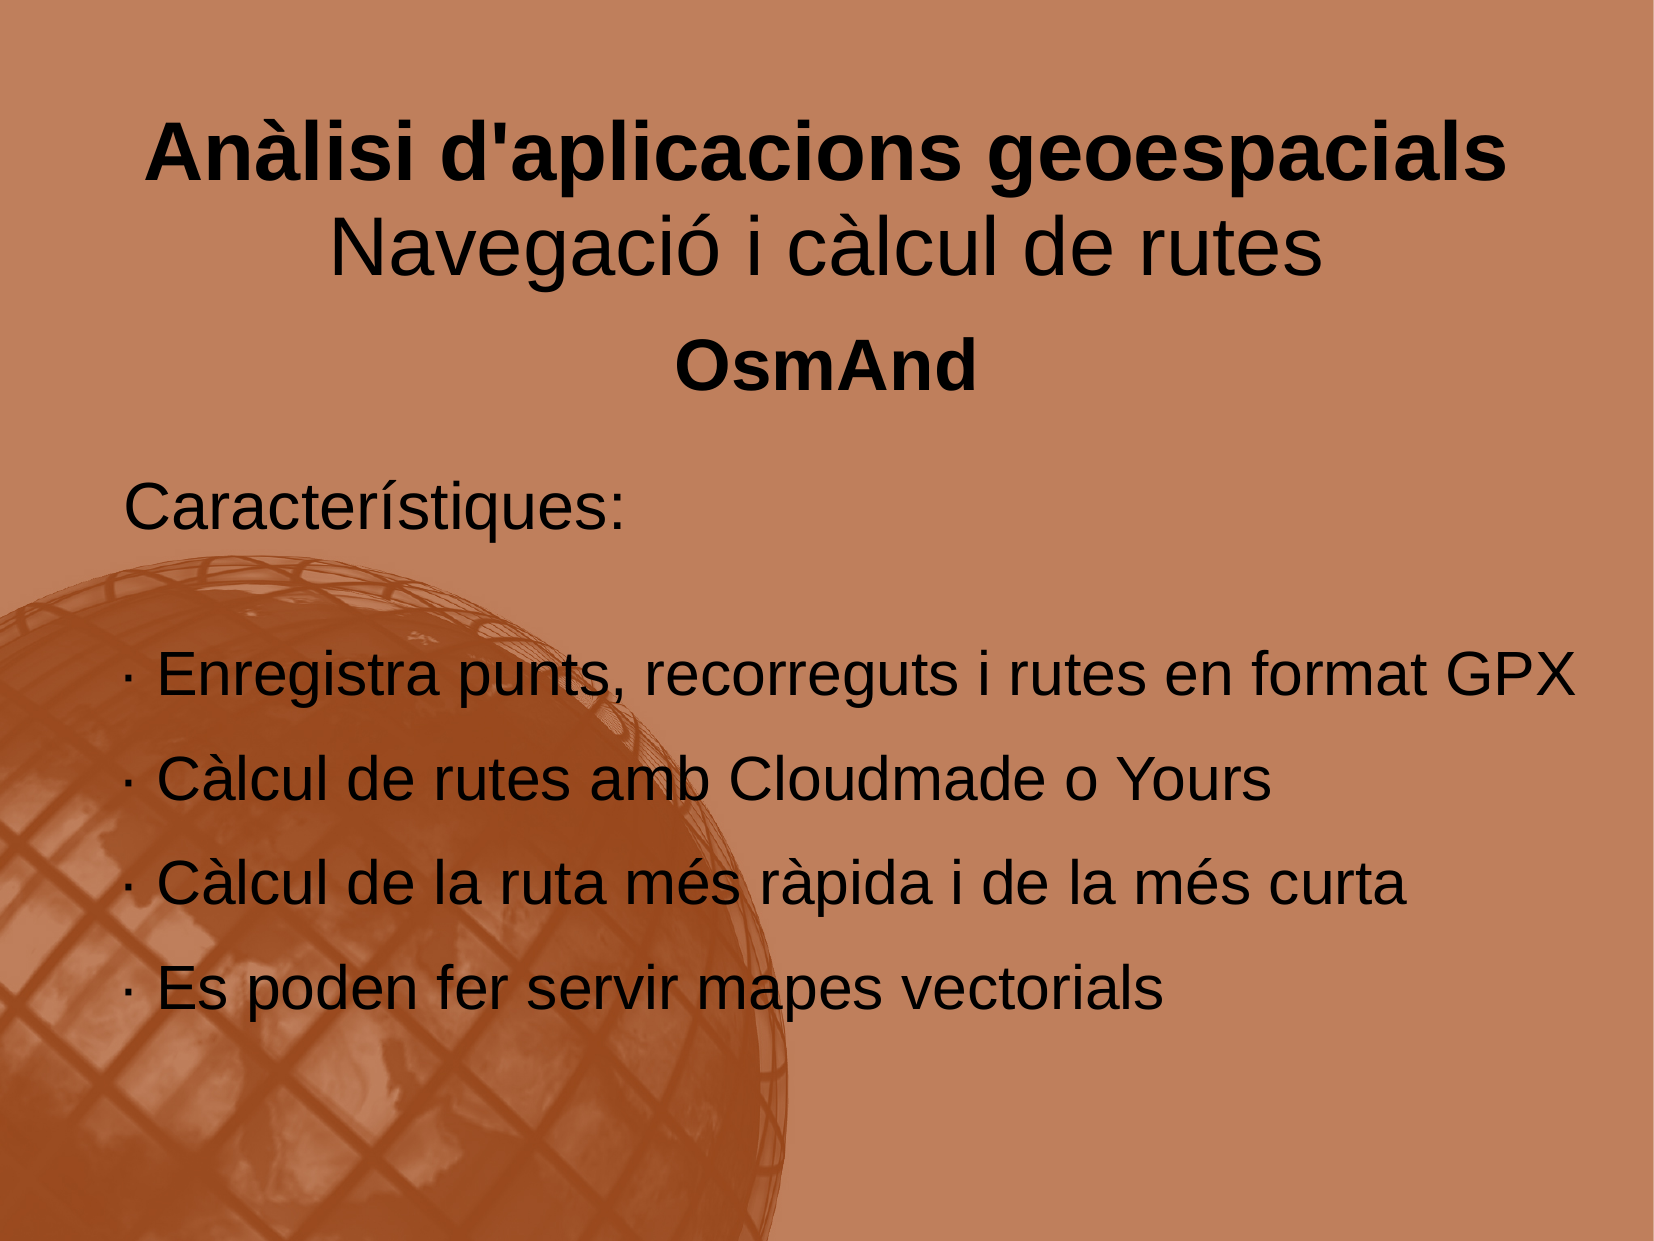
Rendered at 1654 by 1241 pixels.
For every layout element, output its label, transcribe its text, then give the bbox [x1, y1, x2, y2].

picture [0, 0, 1654, 1241]
title Anàlisi d'aplicacions geoespacials [82, 48, 1571, 256]
title Característiques: [95, 468, 657, 544]
title Navegació i càlcul de rutes [310, 195, 1344, 299]
title OsmAnd [250, 313, 1403, 417]
title · Enregistra punts, recorreguts i rutes en format GPX · Càlcul de rutes amb Cloudmade o Yours · Càlcul de la ruta més ràpida i de la més curta · Es poden fer servir mapes vectorials [118, 459, 1625, 1168]
